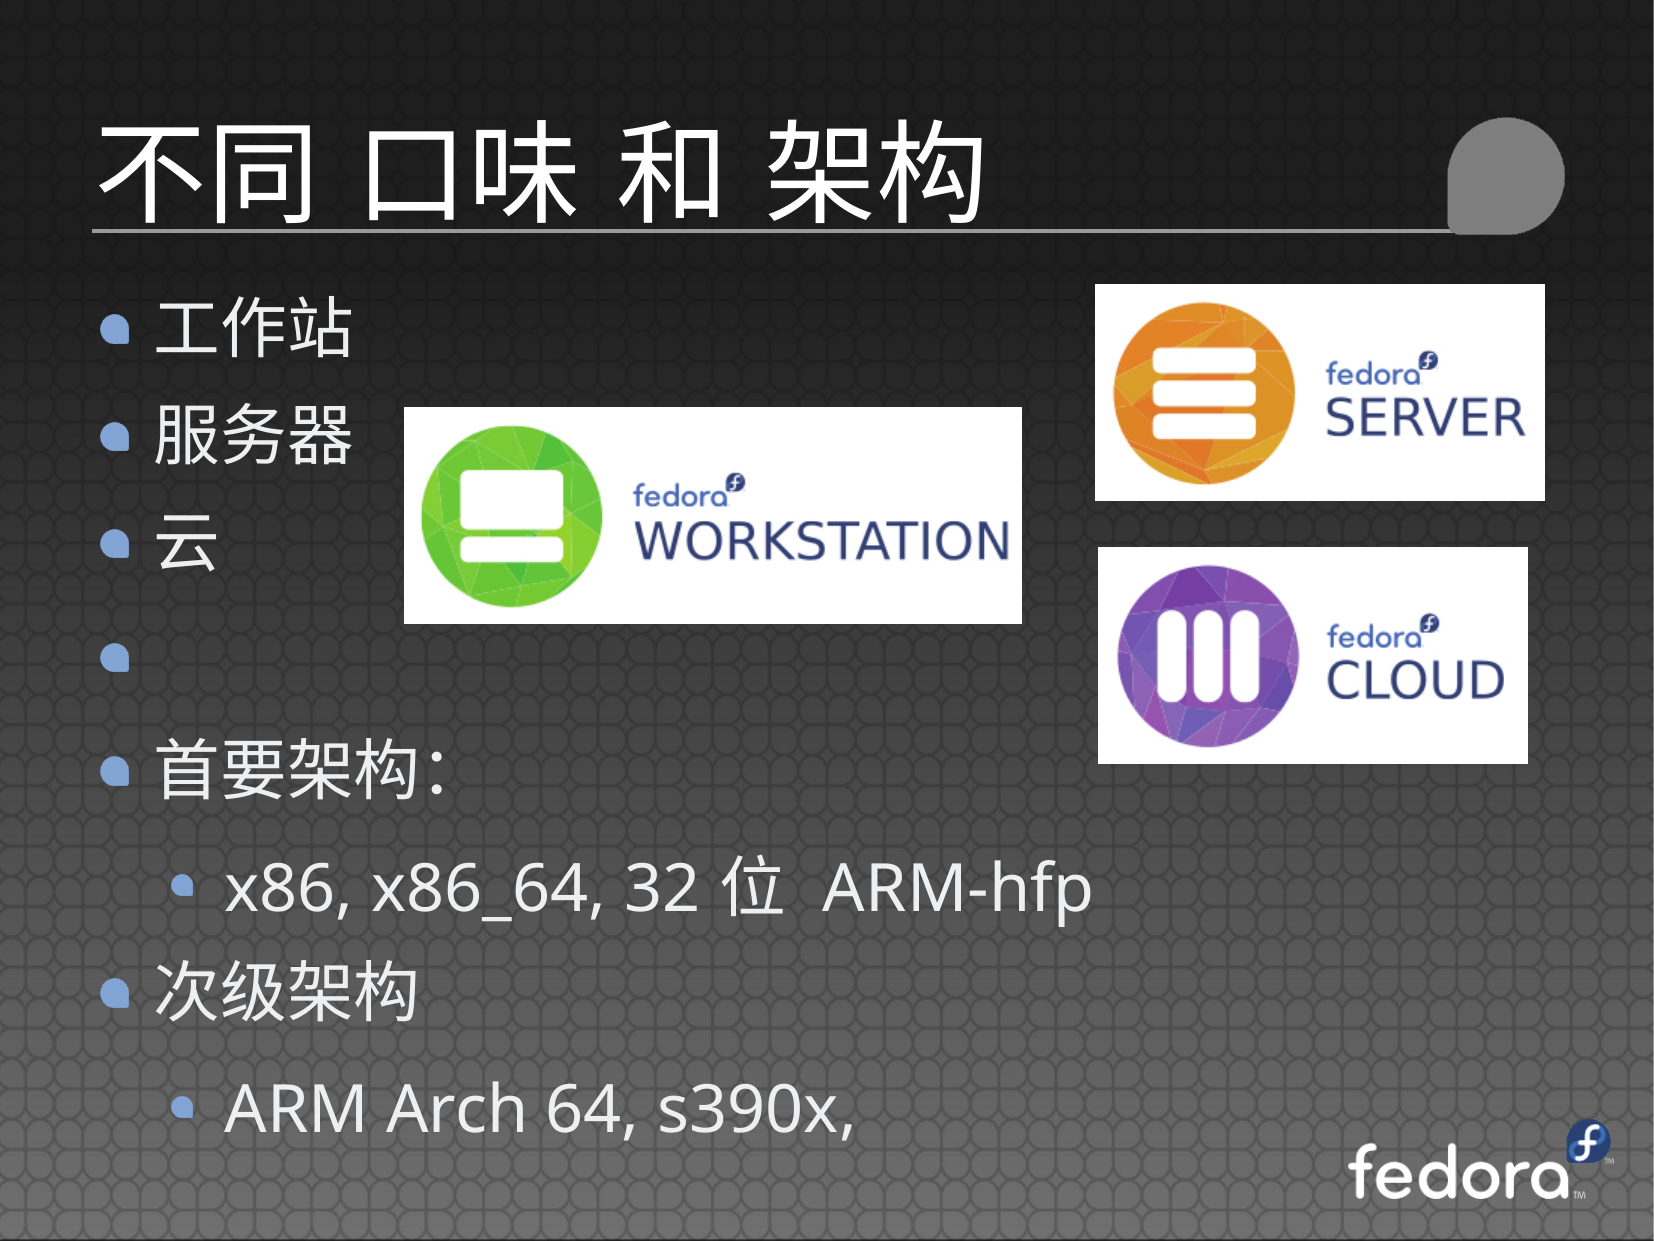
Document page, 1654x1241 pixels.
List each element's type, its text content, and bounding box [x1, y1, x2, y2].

title 不同 口味 和 架构 [94, 100, 1426, 251]
list 工作站 服务器 云 首要架构： x86, x86_64, 32位 ARM-hfp 次级架构 ARM Arch 64, s390x, [82, 290, 1571, 1114]
picture [0, 0, 1654, 1241]
